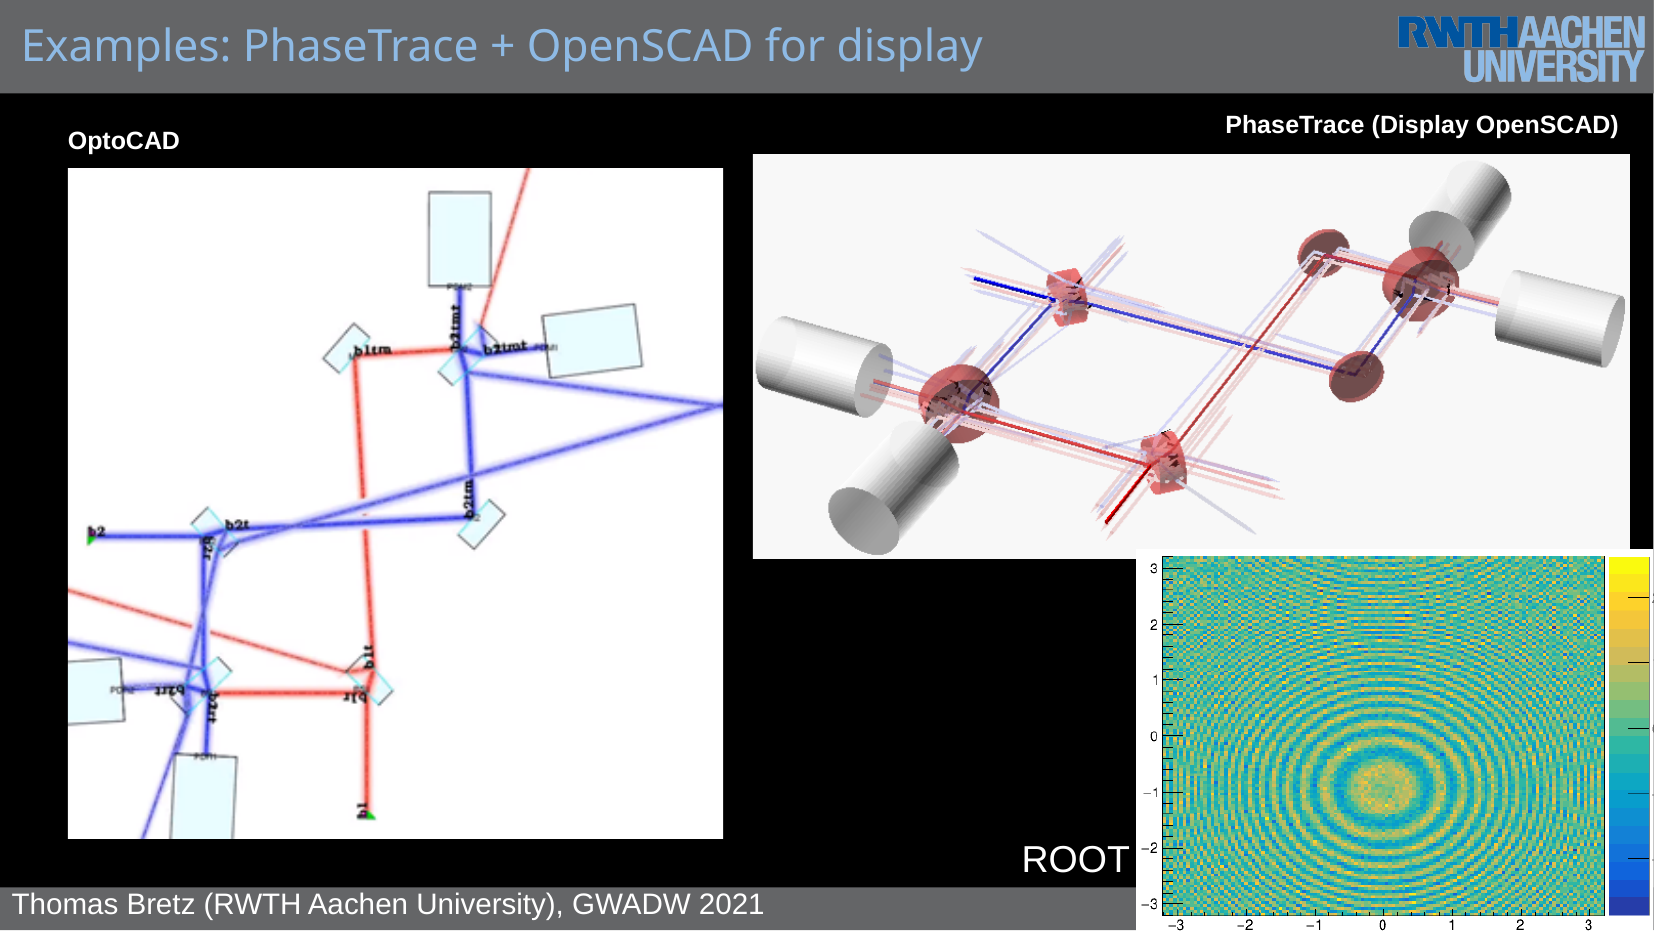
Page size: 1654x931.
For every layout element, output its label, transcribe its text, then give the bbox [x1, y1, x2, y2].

title Examples: PhaseTrace + OpenSCAD for display [20, 7, 1510, 82]
text_box ROOT [1006, 831, 1161, 931]
text_box PhaseTrace (Display OpenSCAD) [1210, 103, 1645, 203]
picture [752, 154, 1654, 931]
text_box OptoCAD [53, 119, 237, 163]
picture [67, 168, 724, 839]
picture [1363, 0, 1654, 113]
